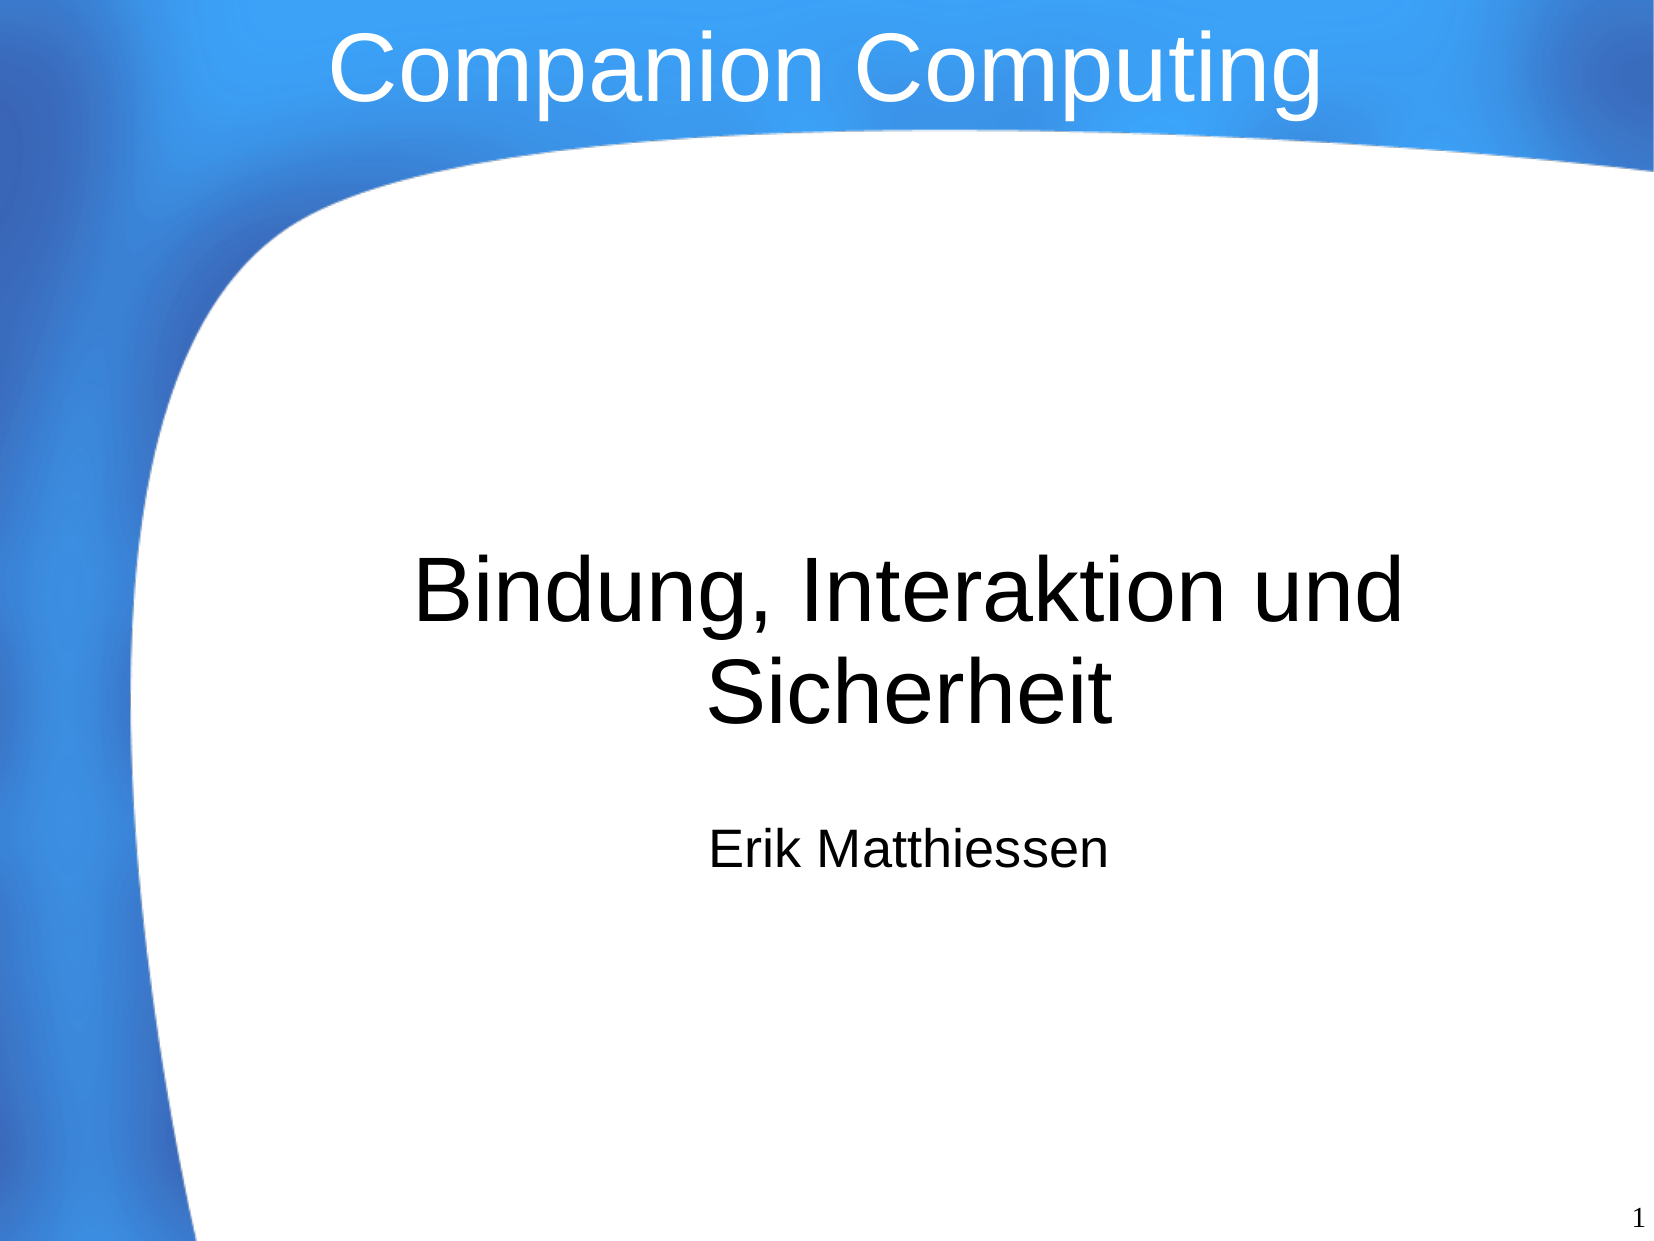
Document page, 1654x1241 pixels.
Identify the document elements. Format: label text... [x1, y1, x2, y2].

subtitle Bindung, Interaktion und Sicherheit Erik Matthiessen [259, 248, 1560, 1170]
picture [0, 0, 1654, 1241]
title Companion Computing [82, 13, 1571, 123]
